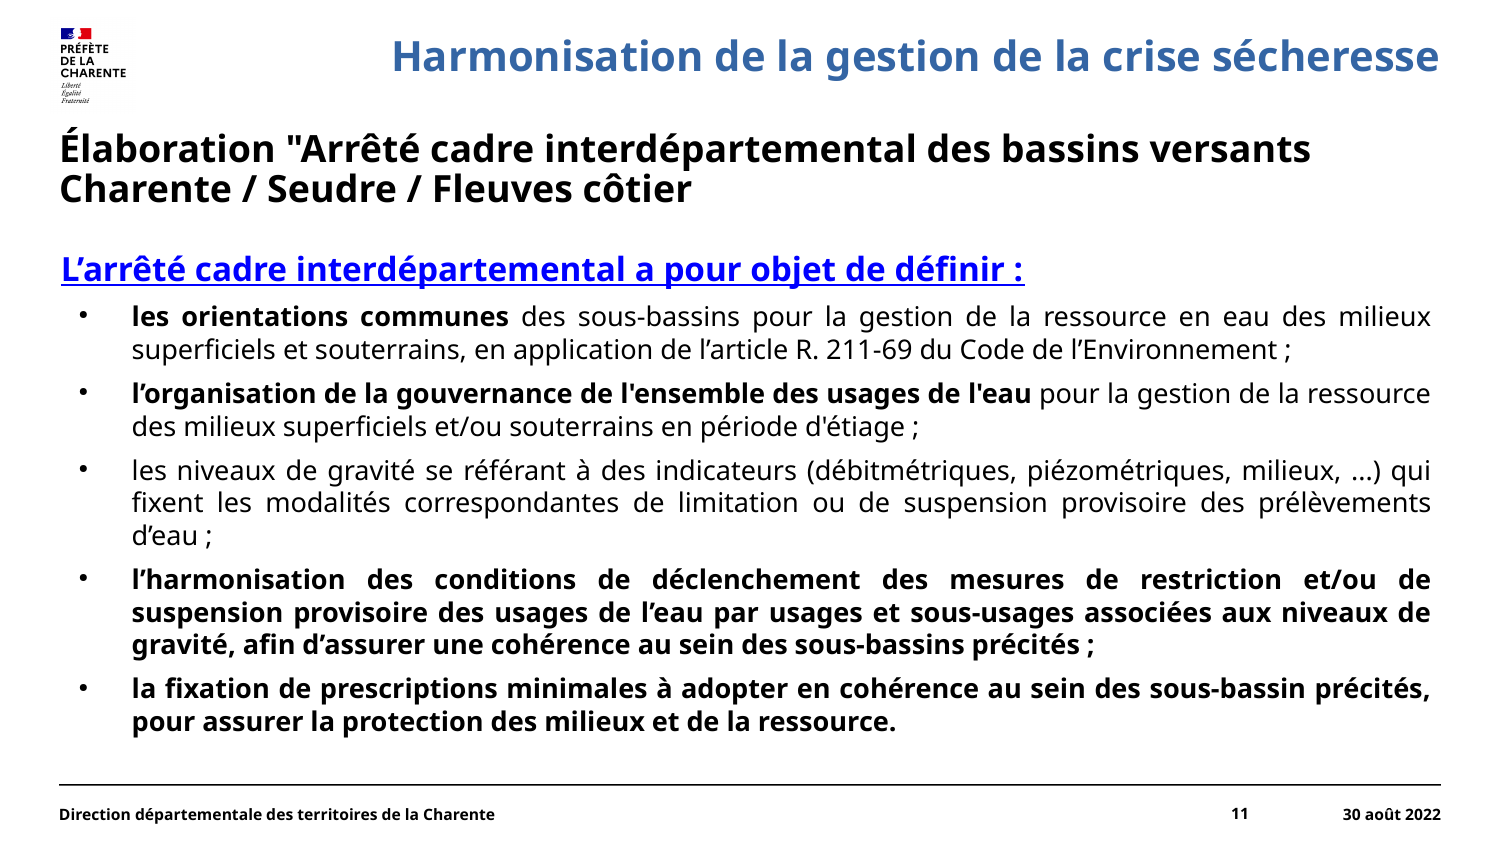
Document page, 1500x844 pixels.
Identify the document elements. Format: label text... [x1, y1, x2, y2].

footer Direction départementale des territoires de la Charente [59, 784, 1027, 844]
list Harmonisation de la gestion de la crise sécheresse [224, 29, 1441, 89]
picture [50, 17, 136, 114]
list L’arrêté cadre interdépartemental a pour objet de définir : les orientations communes des sous-bassins pour la gestion de la ressource en eau des milieux superficiels et souterrains, en application de l’article R. 211-69 du Code de l’Environnement ; l’organisation de la gouvernance de l'ensemble des usages de l'eau pour la gestion de la ressource des milieux superficiels et/ou souterrains en période d'étiage ; les niveaux de gravité se référant à des indicateurs (débitmétriques, piézométriques, milieux, ...) qui fixent les modalités correspondantes de limitation ou de suspension provisoire des prélèvements d’eau ; l’harmonisation des conditions de déclenchement des mesures de restriction et/ou de suspension provisoire des usages de l’eau par usages et sous-usages associées aux niveaux de gravité, afin d’assurer une cohérence au sein des sous-bassins précités ; la fixation de prescriptions minimales à adopter en cohérence au sein des sous-bassin précités, pour assurer la protection des milieux et de la ressource. [54, 247, 1437, 768]
title Élaboration "Arrêté cadre interdépartemental des bassins versants Charente / Seudre / Fleuves côtier [59, 129, 1441, 225]
text_box 30 août 2022 [1249, 784, 1442, 844]
slide_number <numéro> [1027, 784, 1249, 844]
